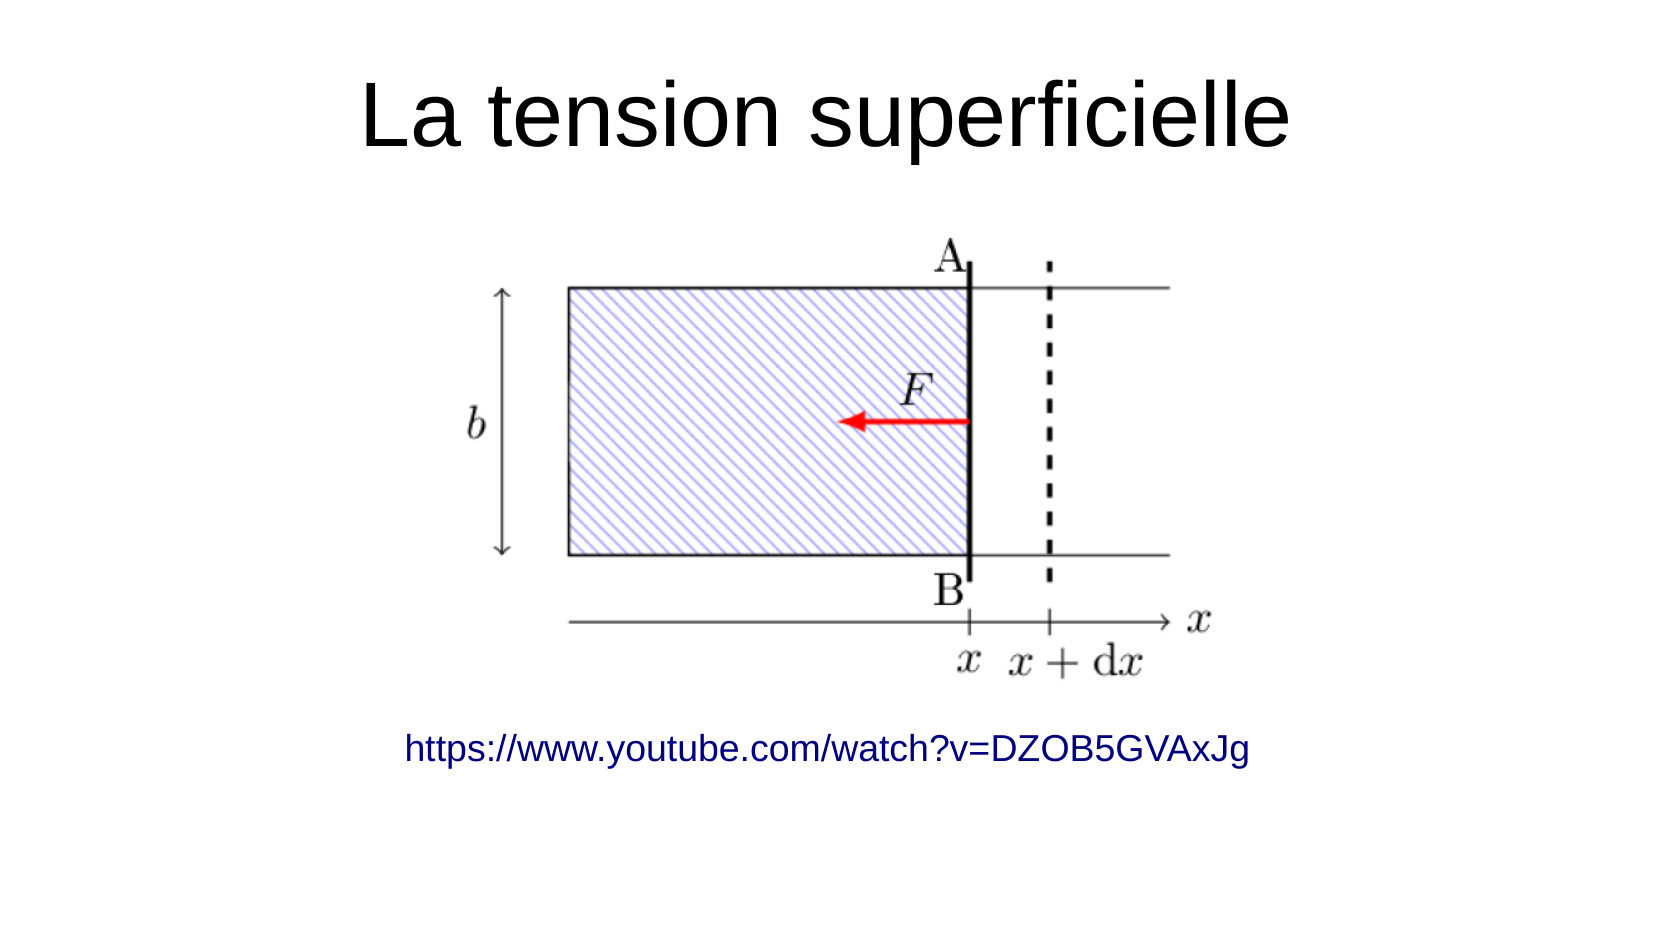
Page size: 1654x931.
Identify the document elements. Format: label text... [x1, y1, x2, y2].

title La tension superficielle [82, 37, 1571, 193]
text_box https://www.youtube.com/watch?v=DZOB5GVAxJg [389, 720, 1266, 820]
picture [359, 218, 1288, 709]
